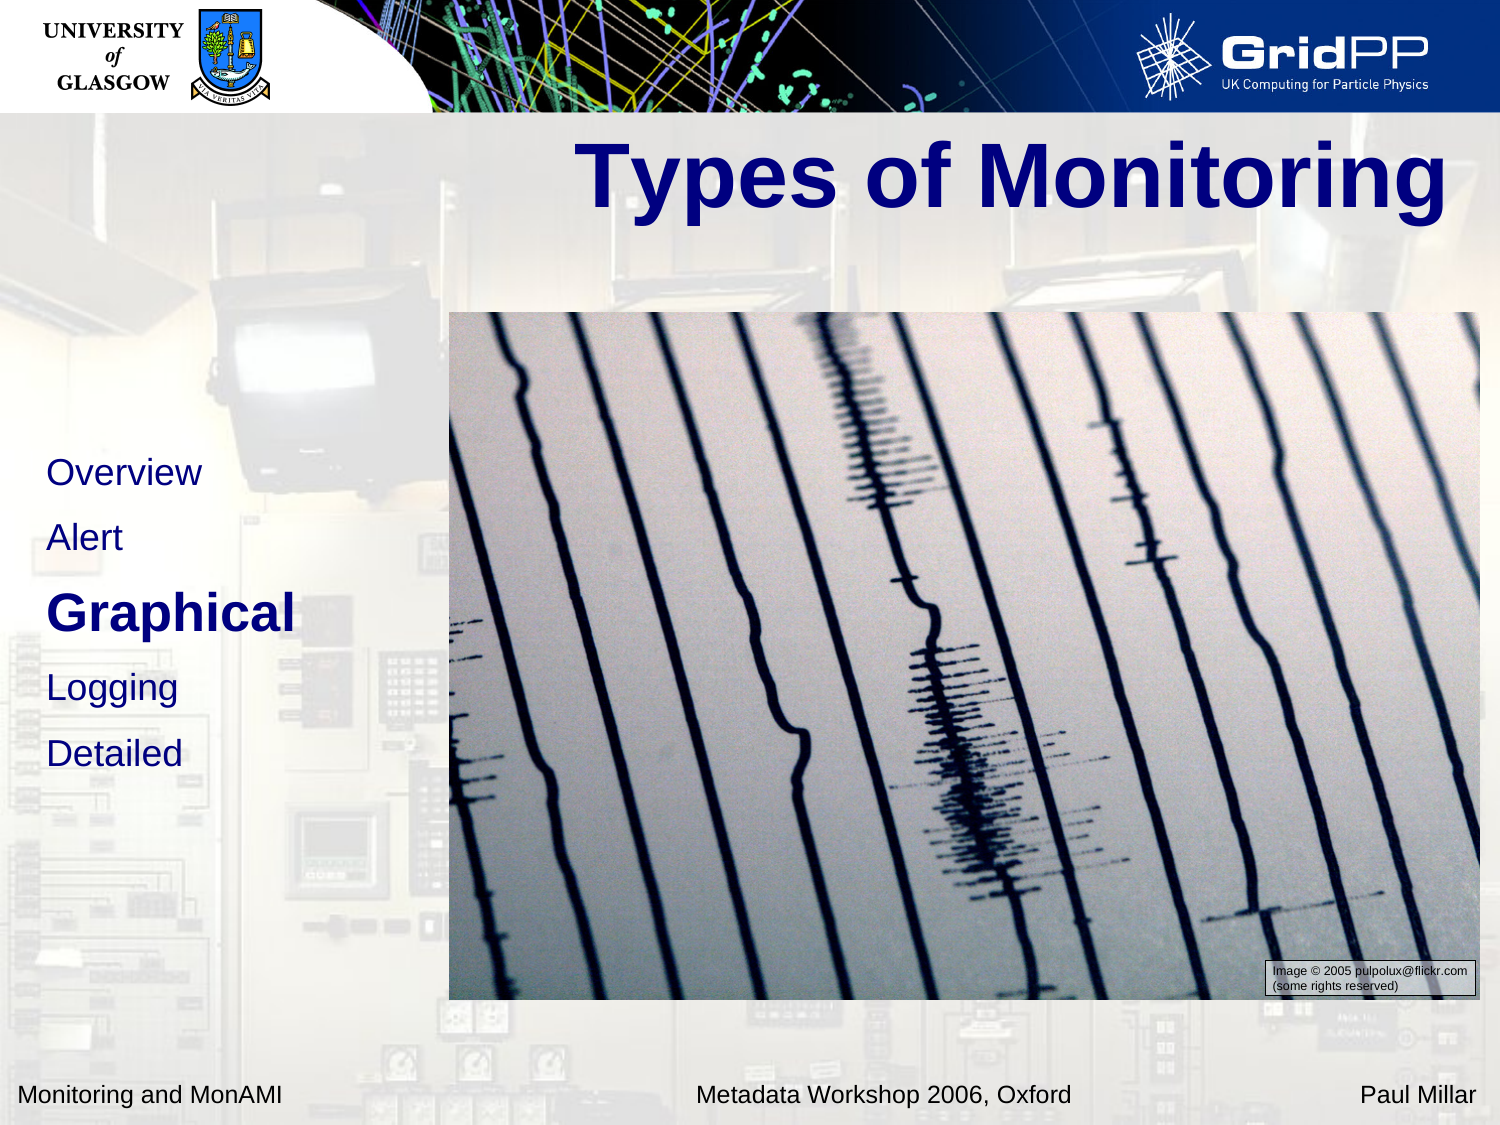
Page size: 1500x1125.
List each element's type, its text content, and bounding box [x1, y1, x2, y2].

picture [0, 0, 1500, 1125]
title Types of Monitoring [568, 127, 1457, 230]
text_box [1265, 960, 1476, 996]
text_box Image © 2005 pulpolux@flickr.com (some rights reserved) [1272, 963, 1468, 994]
text_box Overview Alert Graphical Logging Detailed [46, 451, 562, 775]
